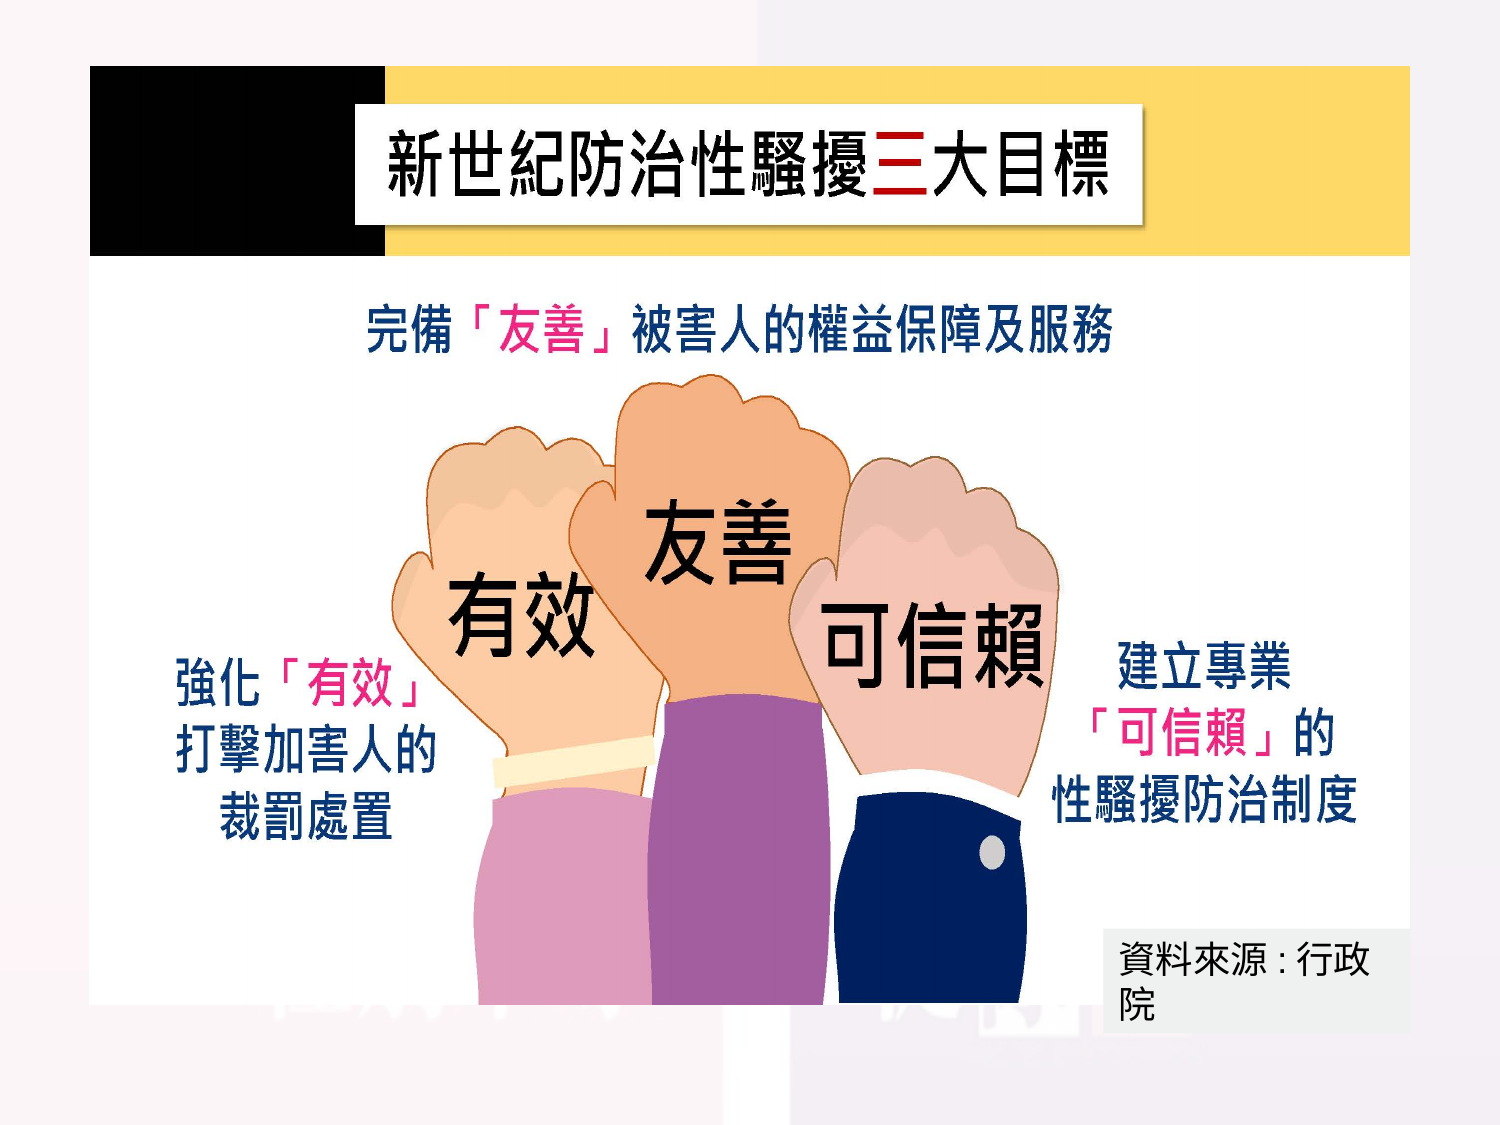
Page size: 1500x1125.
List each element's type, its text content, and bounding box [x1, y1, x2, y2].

picture [89, 66, 1410, 1005]
text_box 資料來源:行政院 [1103, 928, 1411, 1034]
